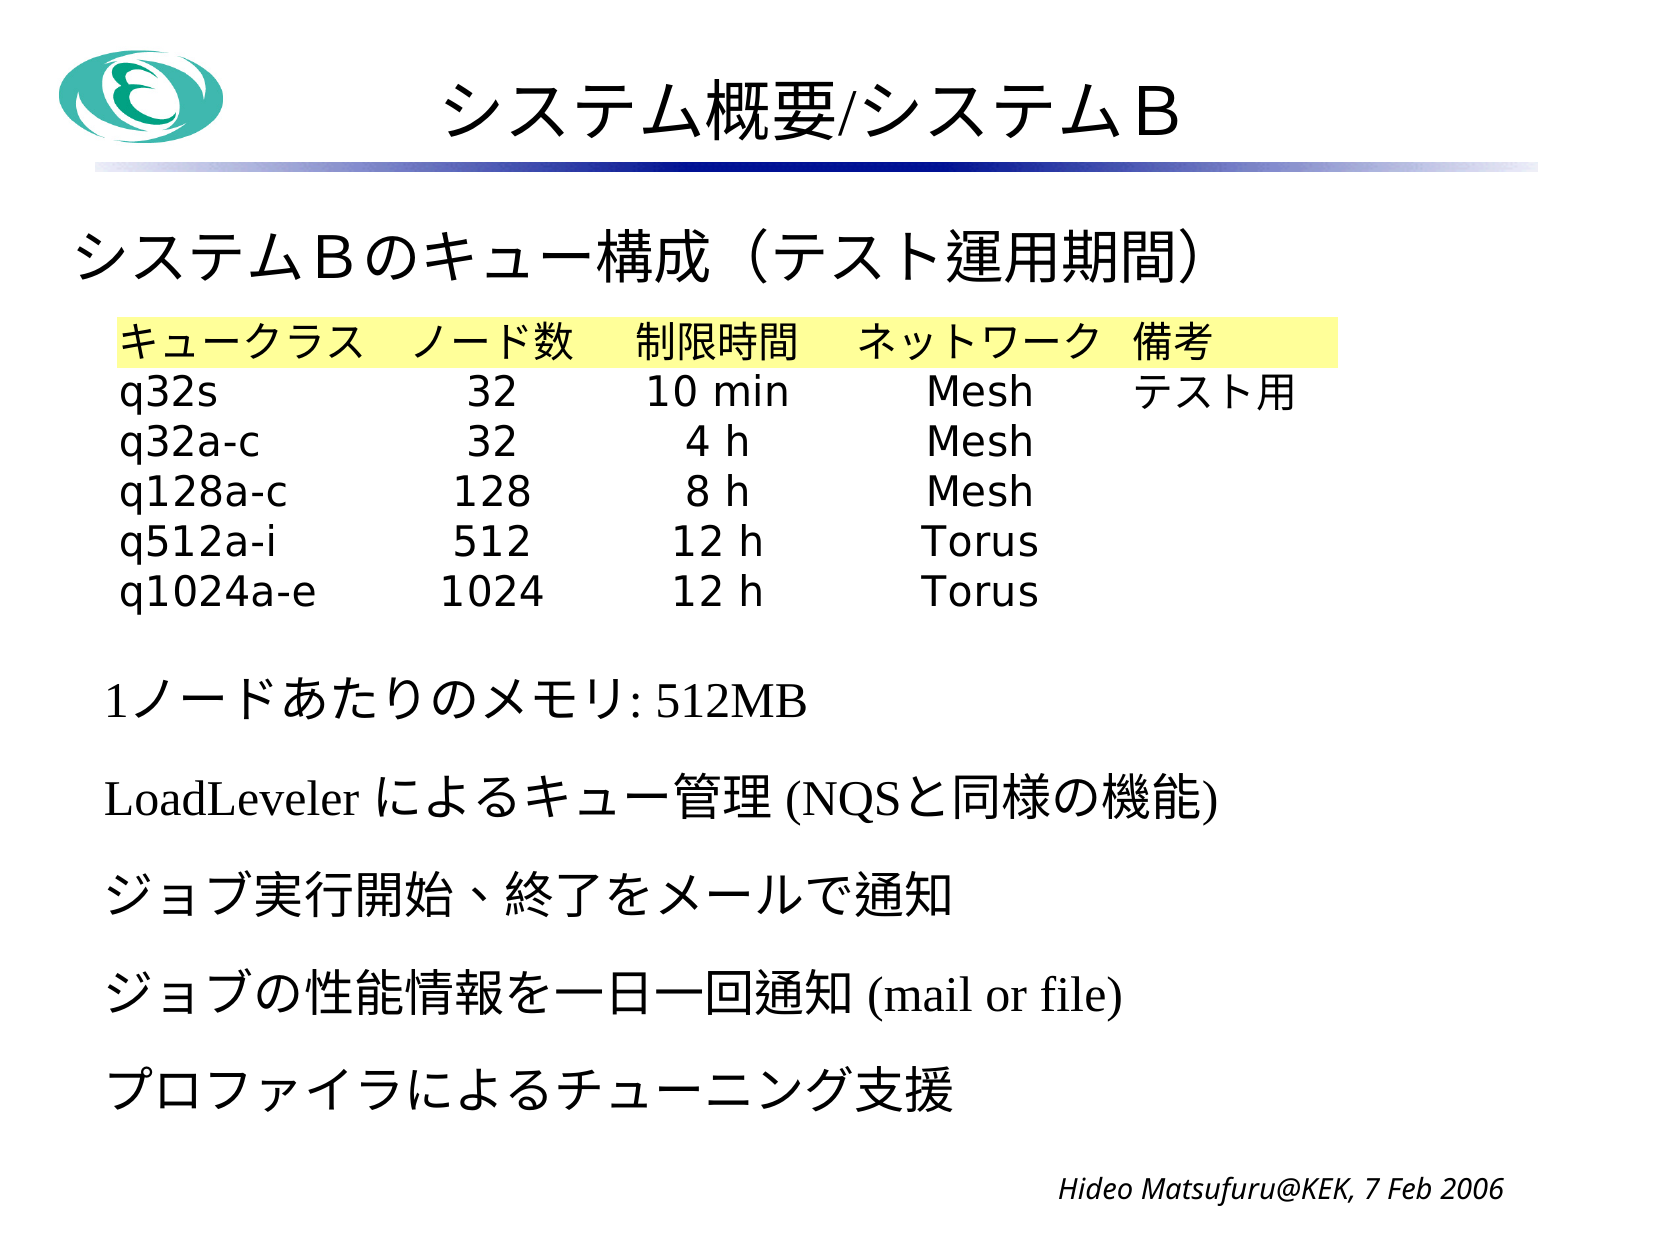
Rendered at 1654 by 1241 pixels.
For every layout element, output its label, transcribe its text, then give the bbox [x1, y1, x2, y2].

text_box システムＢのキュー構成（テスト運用期間） [71, 216, 1237, 287]
picture [52, 41, 230, 152]
list 1ノードあたりのメモリ: 512MB LoadLeveler によるキュー管理 (NQSと同様の機能) ジョブ実行開始、終了をメールで通知 ジョブの性能情報を一日一回通知 (mail or file) プロファイラによるチューニング支援 [86, 664, 1539, 1125]
chart [116, 317, 1567, 771]
picture [95, 162, 1538, 172]
title システム概要/システムＢ [184, 56, 1445, 164]
